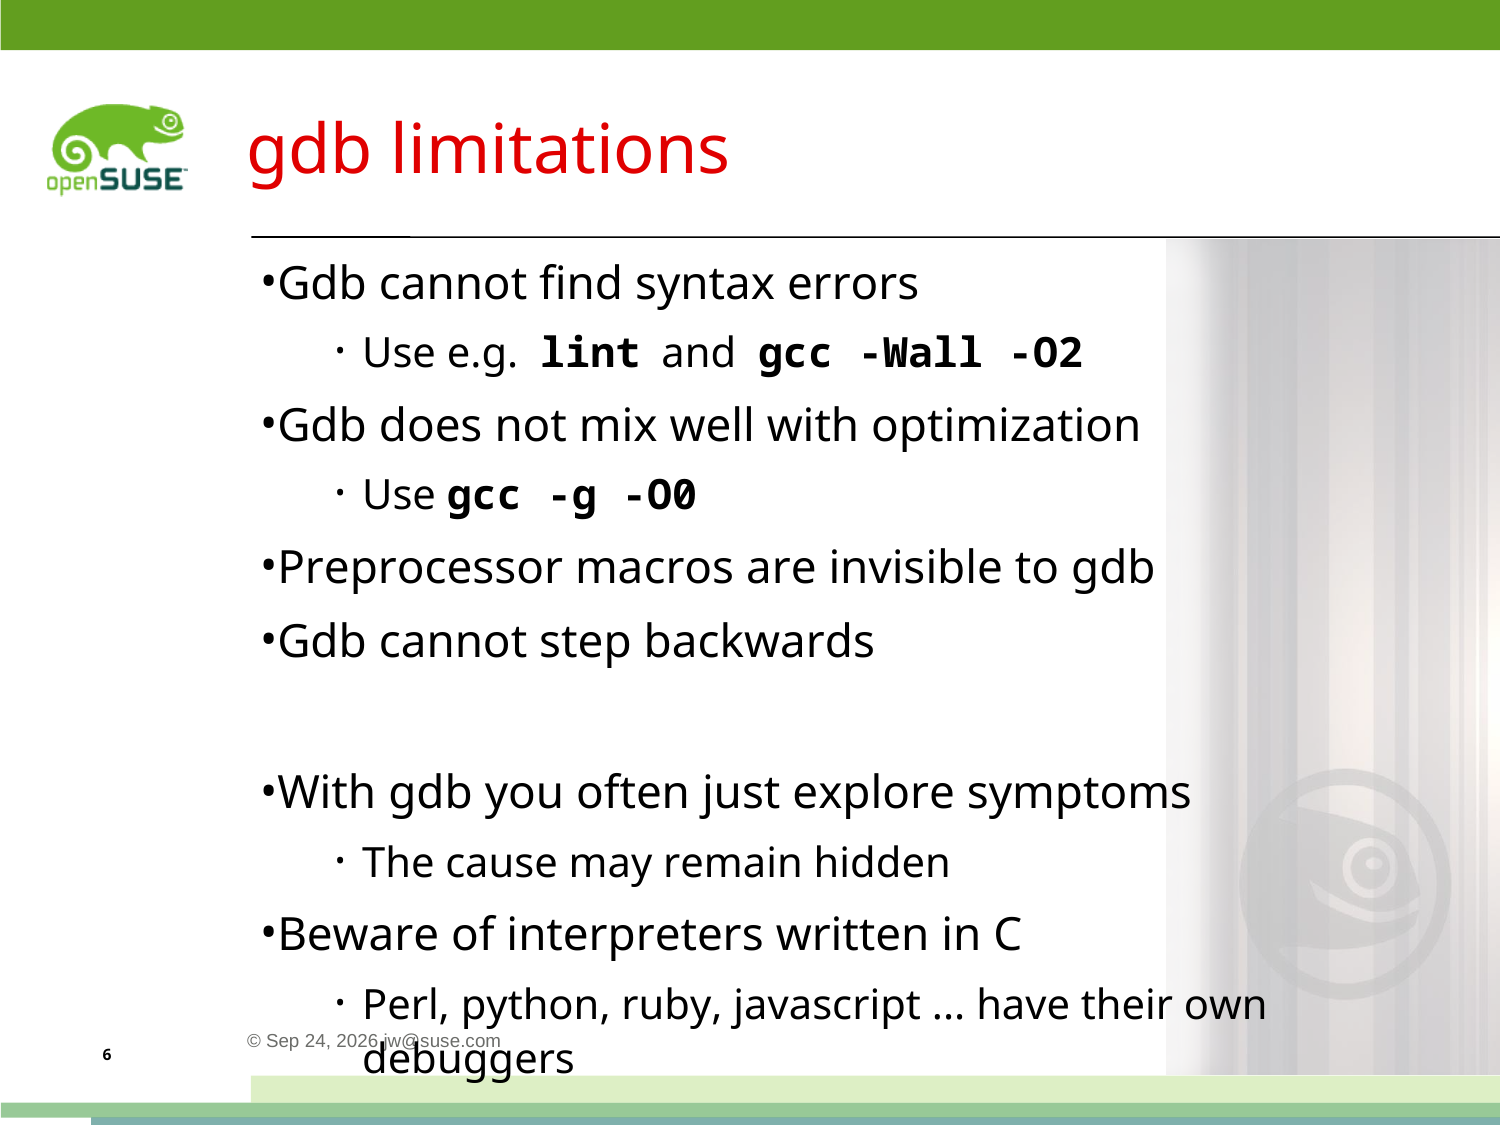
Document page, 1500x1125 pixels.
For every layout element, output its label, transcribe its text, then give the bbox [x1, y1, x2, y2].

picture [1228, 998, 1237, 1014]
picture [47, 104, 188, 197]
picture [1166, 239, 1500, 1075]
picture [1189, 999, 1202, 1016]
picture [1214, 998, 1223, 1014]
list Gdb cannot find syntax errors Use e.g. lint and gcc -Wall -O2 Gdb does not mix well with optimization Use gcc -g -O0 Preprocessor macros are invisible to gdb Gdb cannot step backwards With gdb you often just explore symptoms The cause may remain hidden Beware of interpreters written in C Perl, python, ruby, javascript ... have their own debuggers [245, 243, 1439, 998]
title gdb limitations [246, 60, 1409, 239]
